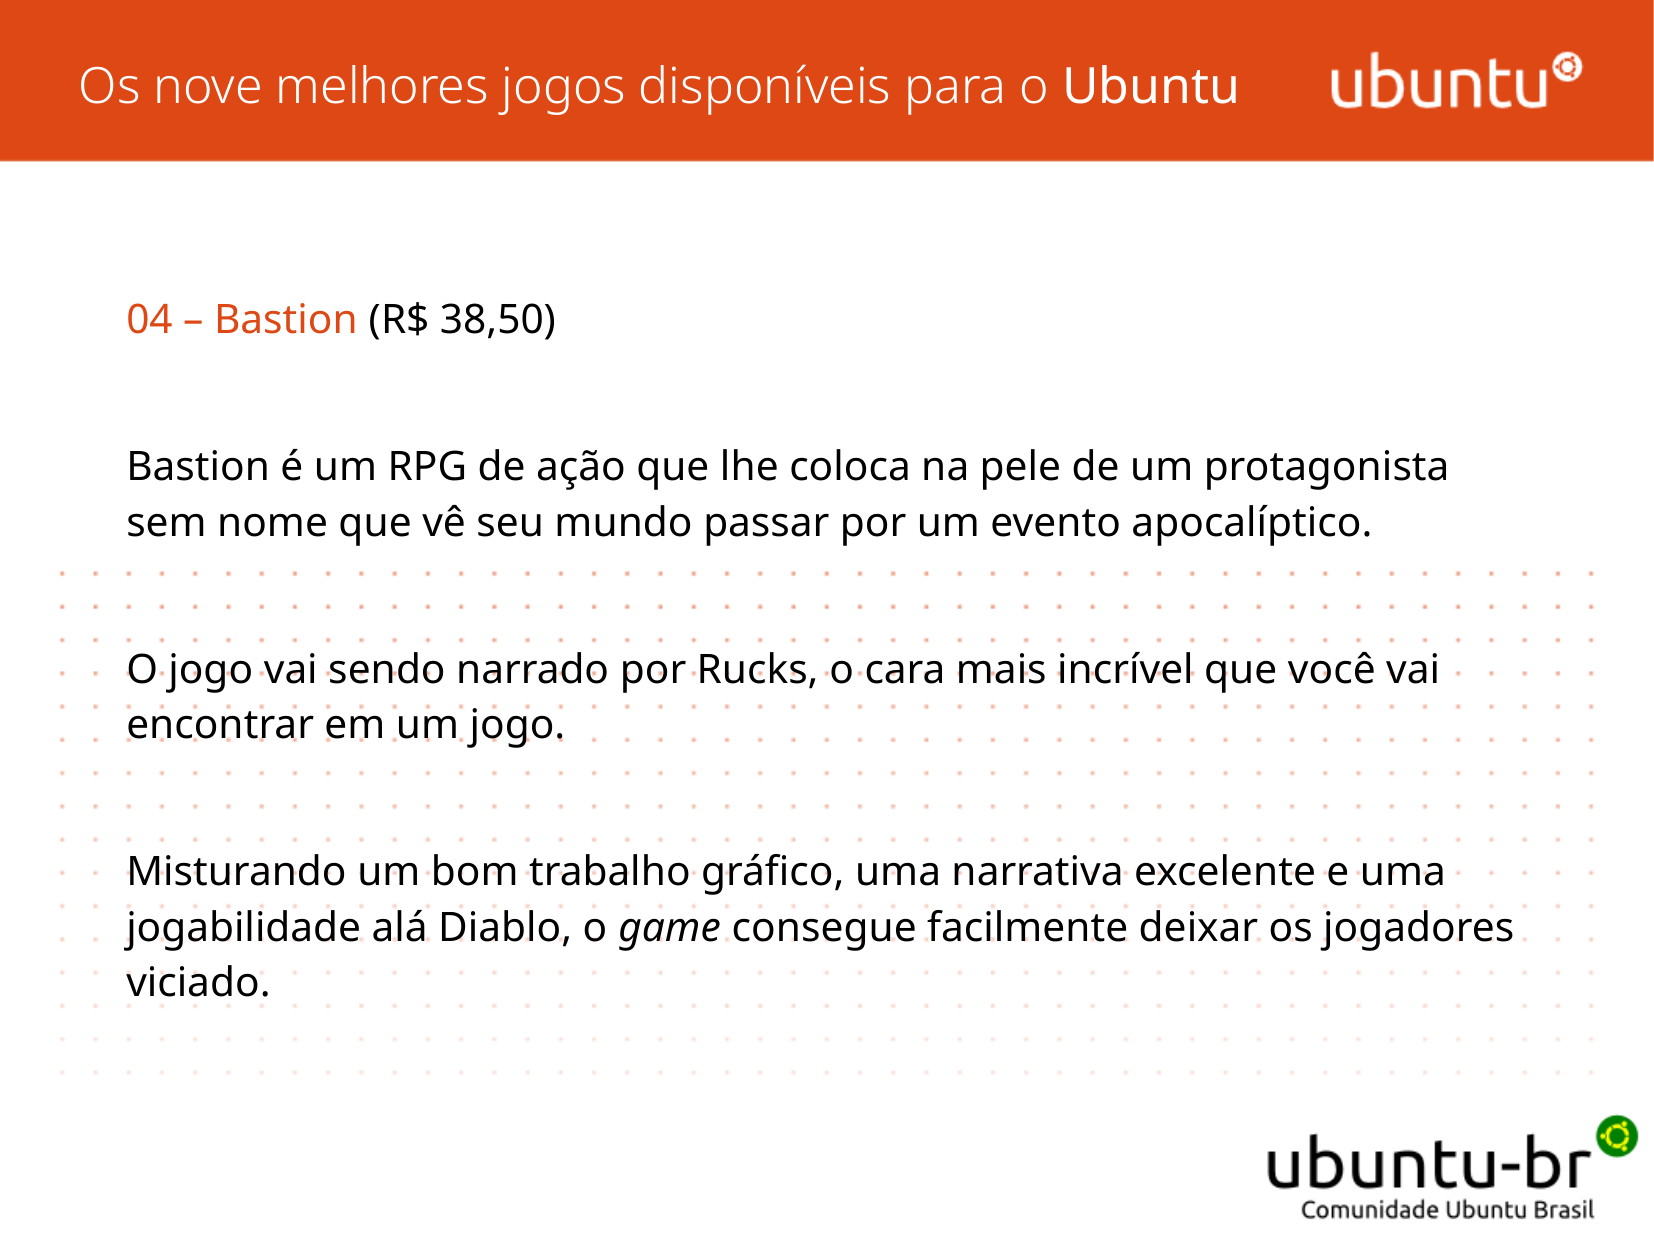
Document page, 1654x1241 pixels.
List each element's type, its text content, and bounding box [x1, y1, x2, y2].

picture [0, 0, 1654, 1241]
list 04 – Bastion (R$ 38,50) Bastion é um RPG de ação que lhe coloca na pele de um protagonista sem nome que vê seu mundo passar por um evento apocalíptico. O jogo vai sendo narrado por Rucks, o cara mais incrível que você vai encontrar em um jogo. Misturando um bom trabalho gráfico, uma narrativa excelente e uma jogabilidade alá Diablo, o game consegue facilmente deixar os jogadores viciado. [82, 290, 1539, 1010]
title Os nove melhores jogos disponíveis para o Ubuntu [41, 32, 1300, 137]
